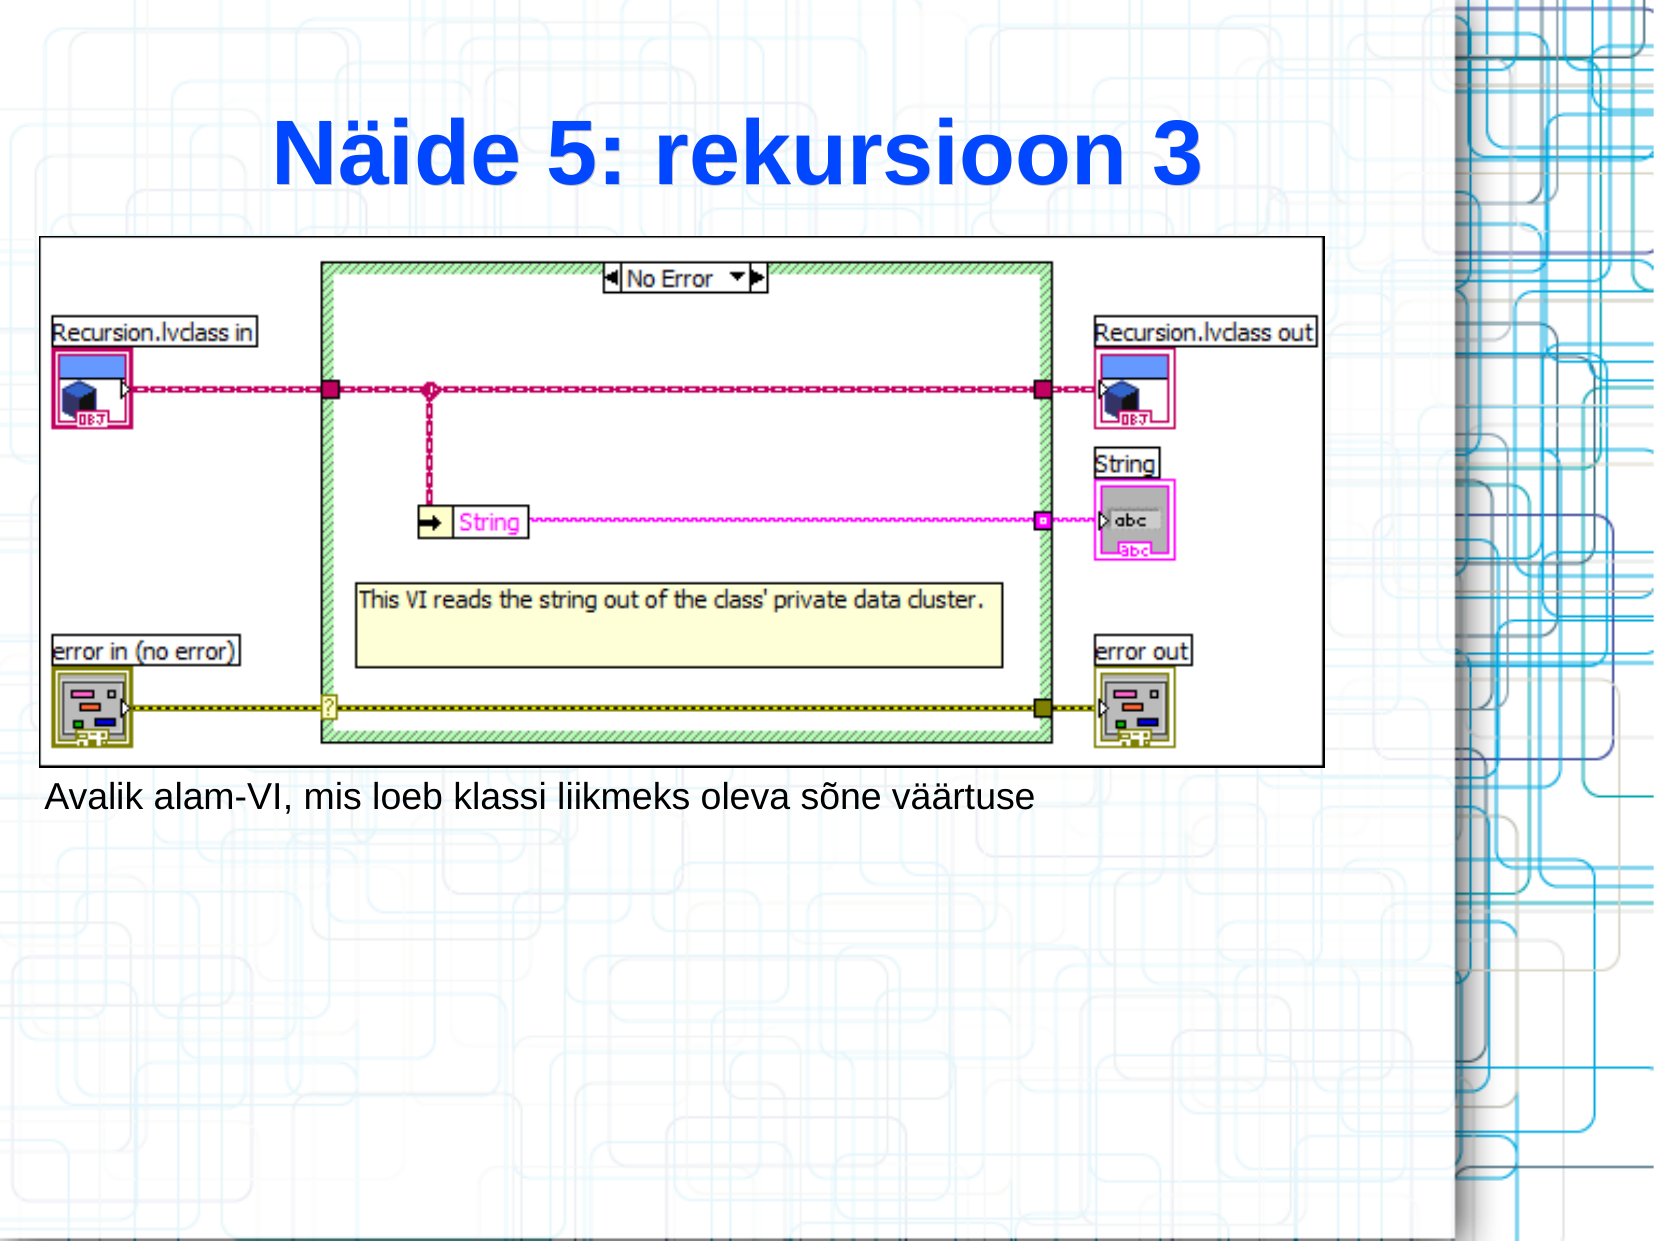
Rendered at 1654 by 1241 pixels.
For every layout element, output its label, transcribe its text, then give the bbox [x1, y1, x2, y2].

picture [0, 0, 1654, 1241]
text_box Avalik alam-VI, mis loeb klassi liikmeks oleva sõne väärtuse [29, 767, 1329, 825]
title Näide 5: rekursioon 3 [59, 56, 1418, 250]
